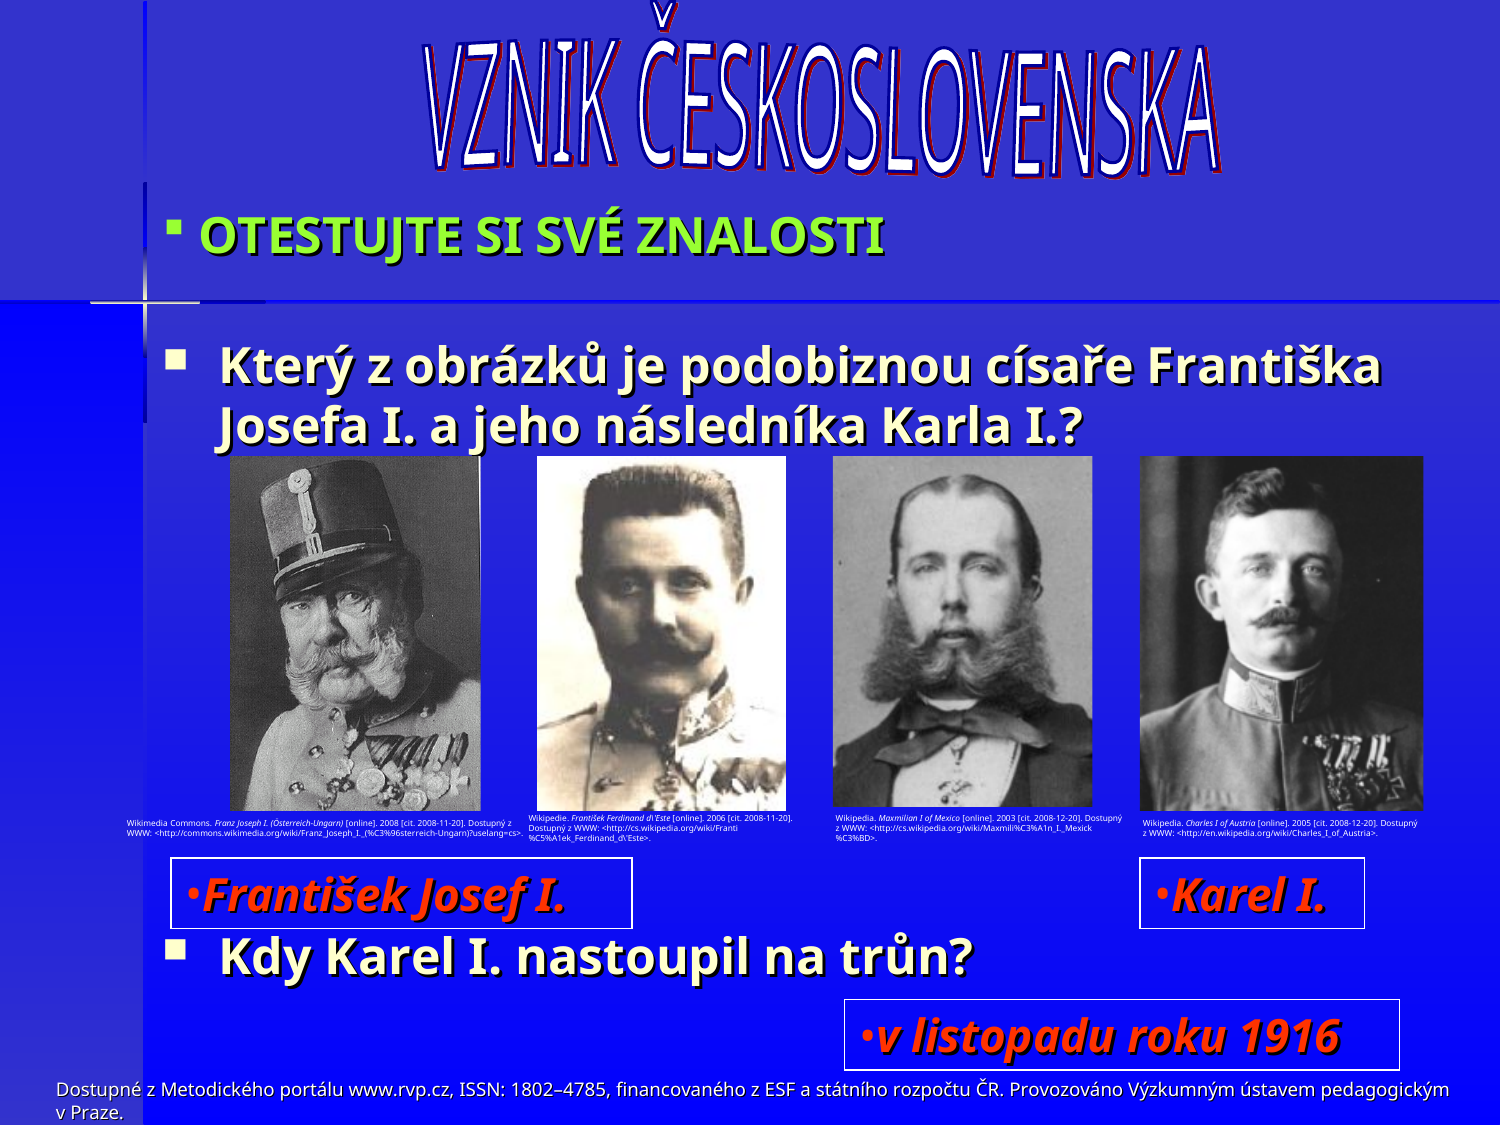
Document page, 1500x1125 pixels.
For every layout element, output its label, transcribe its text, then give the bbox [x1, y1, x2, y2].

text_box VZNIK ČESKOSLOVENSKA [638, 39, 677, 166]
text_box Wikipedia. Charles I of Austria [online]. 2005 [cit. 2008-12-20]. Dostupný z WWW: <http://en.wikipedia.org/wiki/Charles_I_of_Austria>. [1128, 810, 1436, 846]
picture [230, 456, 481, 810]
text_box Wikipedia. Maxmilian I of Mexico [online]. 2003 [cit. 2008-12-20]. Dostupný z WWW: <http://cs.wikipedia.org/wiki/Maxmili%C3%A1n_I._Mexick%C3%BD>. [820, 805, 1140, 851]
text_box VZNIK ČESKOSLOVENSKA [886, 48, 915, 172]
text_box VZNIK ČESKOSLOVENSKA [1050, 51, 1093, 175]
text_box VZNIK ČESKOSLOVENSKA [1139, 46, 1218, 174]
text_box VZNIK ČESKOSLOVENSKA [579, 39, 618, 163]
text_box Wikimedia Commons. Franz Joseph I. (Österreich-Ungarn) [online]. 2008 [cit. 2008-11-20]. Dostupný z WWW: <http://commons.wikimedia.org/wiki/Franz_Joseph_I._(%C3%96sterreich-Ungarn)?uselang=cs>. [112, 810, 513, 846]
text_box VZNIK ČESKOSLOVENSKA [756, 43, 795, 169]
list Který z obrázků je podobiznou císaře Františka Josefa I. a jeho následníka Karla I.? [147, 326, 1412, 462]
picture [832, 456, 1093, 807]
text_box VZNIK ČESKOSLOVENSKA [846, 45, 880, 172]
text_box VZNIK ČESKOSLOVENSKA [795, 43, 841, 171]
text_box VZNIK ČESKOSLOVENSKA [919, 47, 965, 175]
text_box v listopadu roku 1916 [844, 999, 1400, 1070]
text_box VZNIK ČESKOSLOVENSKA [462, 41, 499, 167]
text_box Wikipedie. František Ferdinand d\'Este [online]. 2006 [cit. 2008-11-20]. Dostupný z WWW: <http://cs.wikipedia.org/wiki/Franti%C5%A1ek_Ferdinand_d\'Este>. [513, 805, 820, 851]
text_box VZNIK ČESKOSLOVENSKA [423, 43, 464, 168]
picture [1139, 456, 1424, 810]
text_box VZNIK ČESKOSLOVENSKA [969, 50, 1011, 175]
text_box OTESTUJTE SI SVÉ ZNALOSTI [147, 196, 987, 272]
text_box VZNIK ČESKOSLOVENSKA [1099, 49, 1133, 177]
picture [537, 456, 786, 805]
text_box František Josef I. [171, 857, 632, 916]
text_box Karel I. [1139, 857, 1365, 916]
text_box VZNIK ČESKOSLOVENSKA [681, 41, 713, 166]
text_box VZNIK ČESKOSLOVENSKA [504, 40, 548, 165]
text_box VZNIK ČESKOSLOVENSKA [552, 39, 574, 164]
text_box VZNIK ČESKOSLOVENSKA [716, 41, 749, 168]
text_box Dostupné z Metodického portálu www.rvp.cz, ISSN: 1802–4785, financovaného z ESF a státního rozpočtu ČR. Provozováno Výzkumným ústavem pedagogickým v Praze. [41, 1070, 1471, 1125]
text_box Kdy Karel I. nastoupil na trůn? [147, 916, 1412, 1000]
text_box VZNIK ČESKOSLOVENSKA [1013, 51, 1045, 176]
text_box VZNIK ČESKOSLOVENSKA [651, 0, 675, 29]
